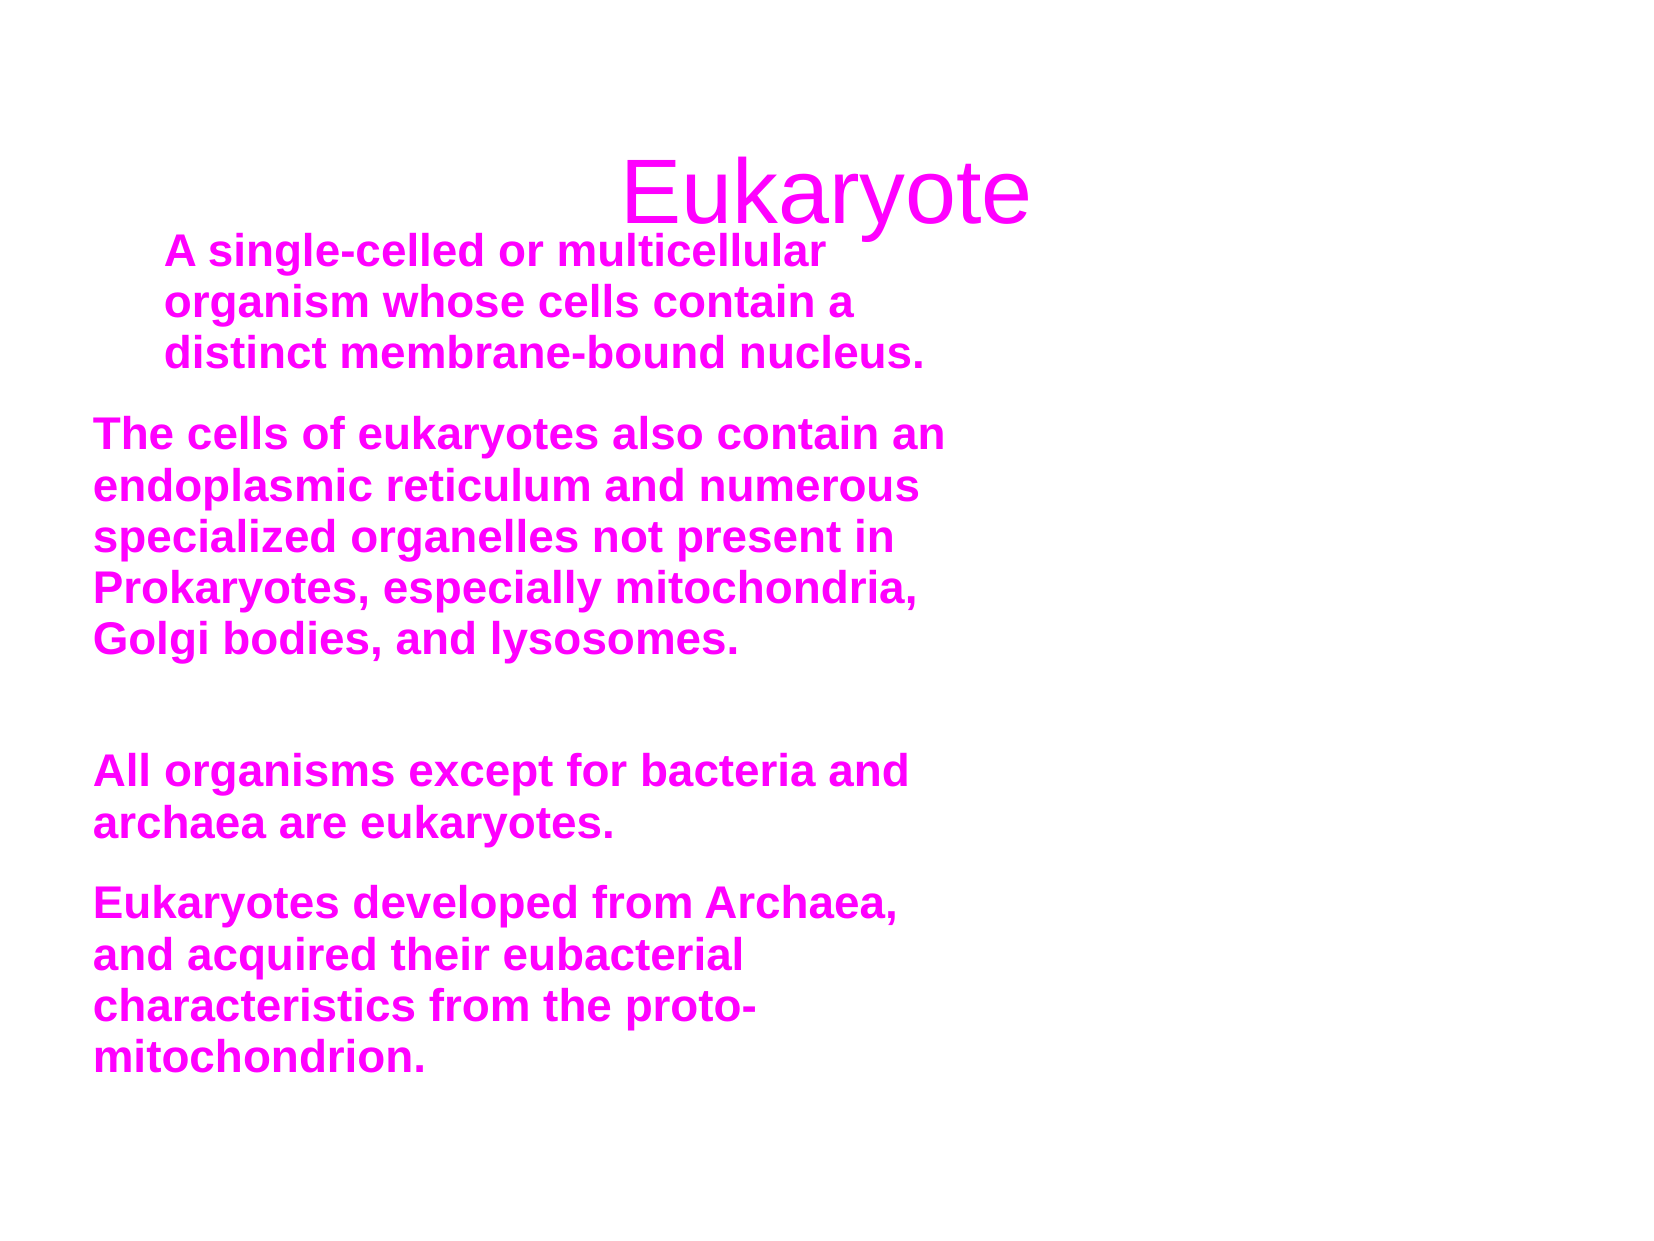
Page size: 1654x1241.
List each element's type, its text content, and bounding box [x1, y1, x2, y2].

list A single-celled or multicellular organism whose cells contain a distinct membrane-bound nucleus. The cells of eukaryotes also contain an endoplasmic reticulum and numerous specialized organelles not present in Prokaryotes, especially mitochondria, Golgi bodies, and lysosomes. All organisms except for bacteria and archaea are eukaryotes. Eukaryotes developed from Archaea, and acquired their eubacterial characteristics from the proto-mitochondrion. [93, 225, 976, 1098]
title Eukaryote [82, 95, 1571, 289]
